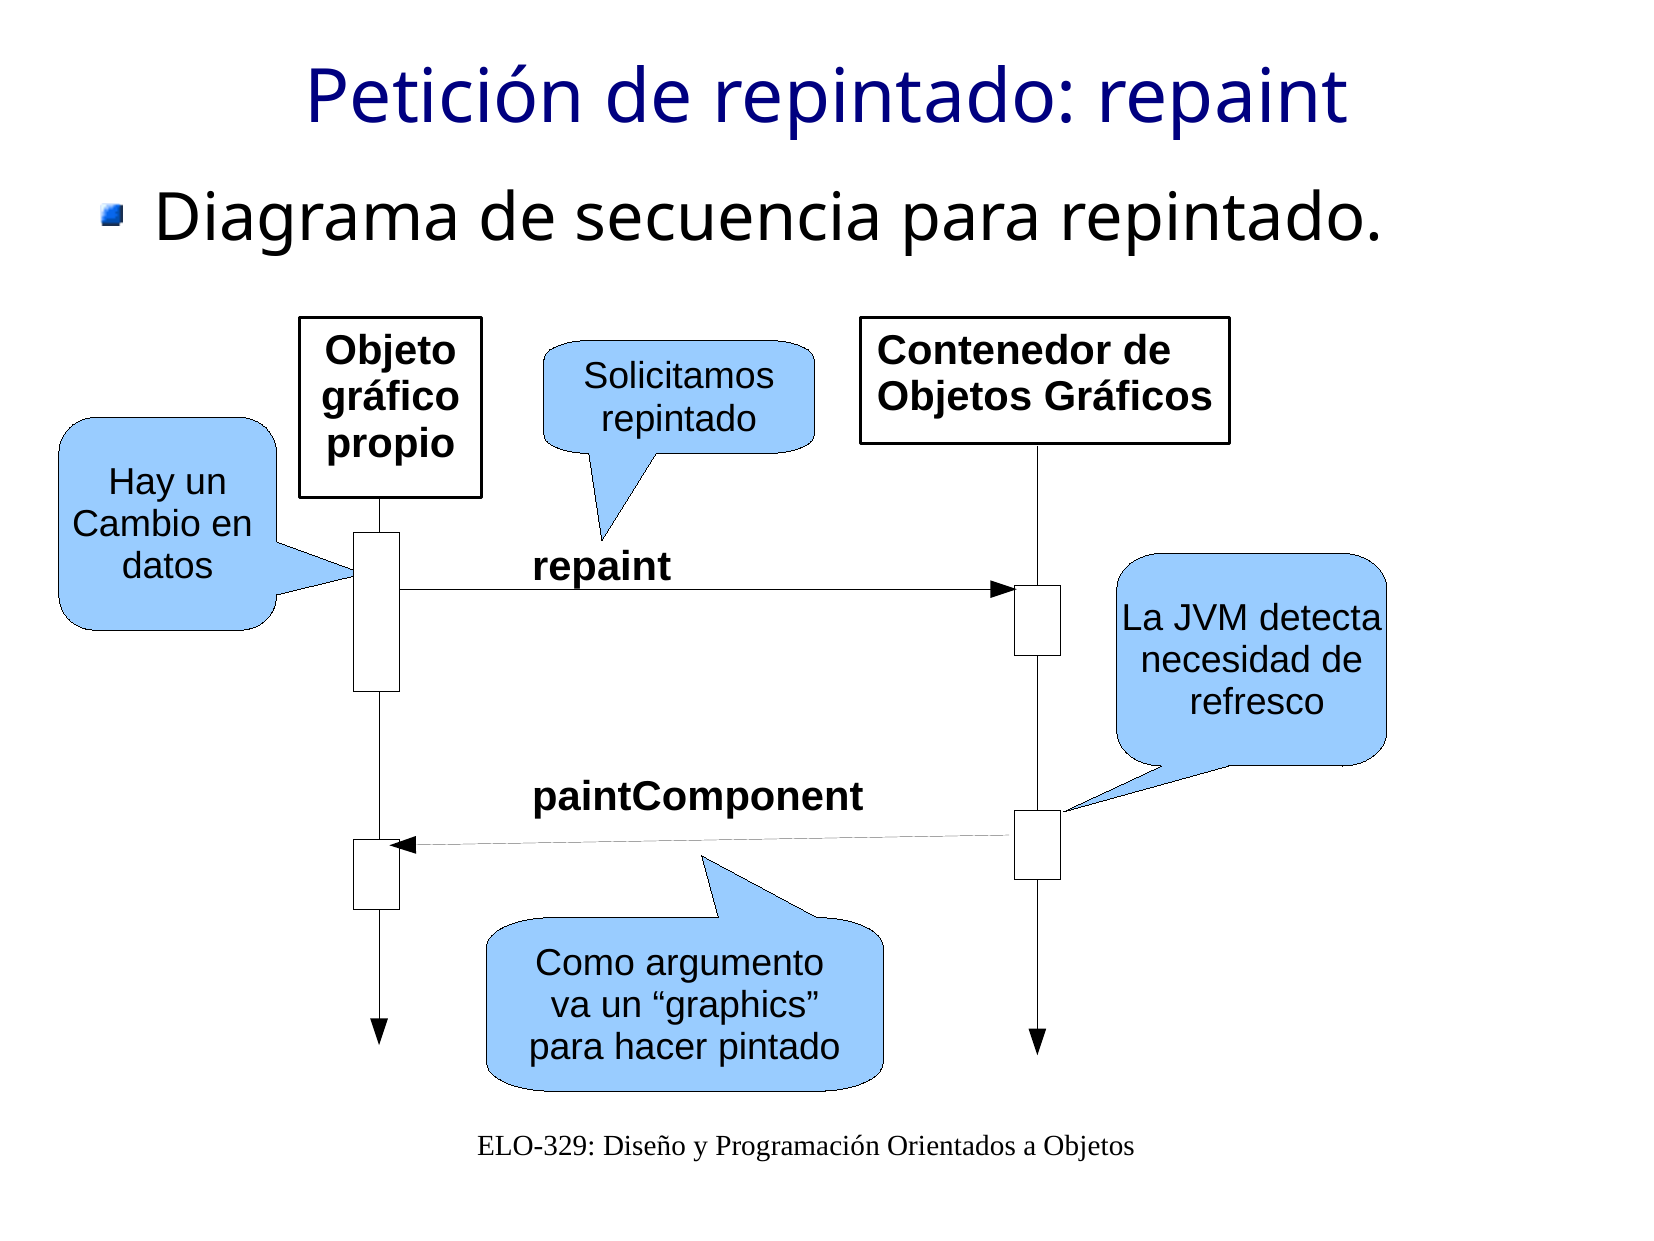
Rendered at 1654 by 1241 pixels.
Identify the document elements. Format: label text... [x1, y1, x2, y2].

text_box Hay un Cambio en datos [58, 417, 353, 631]
text_box [353, 532, 400, 692]
text_box [1014, 810, 1061, 880]
text_box Como argumento va un “graphics” para hacer pintado [486, 855, 884, 1092]
text_box La JVM detecta necesidad de refresco [1063, 553, 1387, 812]
text_box Objeto gráfico propio [299, 317, 482, 498]
text_box paintComponent [517, 765, 894, 835]
text_box [353, 839, 400, 910]
title Petición de repintado: repaint [82, 43, 1571, 145]
text_box Contenedor de Objetos Gráficos [860, 317, 1230, 444]
list Diagrama de secuencia para repintado. [82, 169, 1571, 1067]
text_box [1014, 585, 1061, 656]
text_box repaint [517, 535, 718, 605]
text_box Solicitamos repintado [543, 340, 815, 541]
